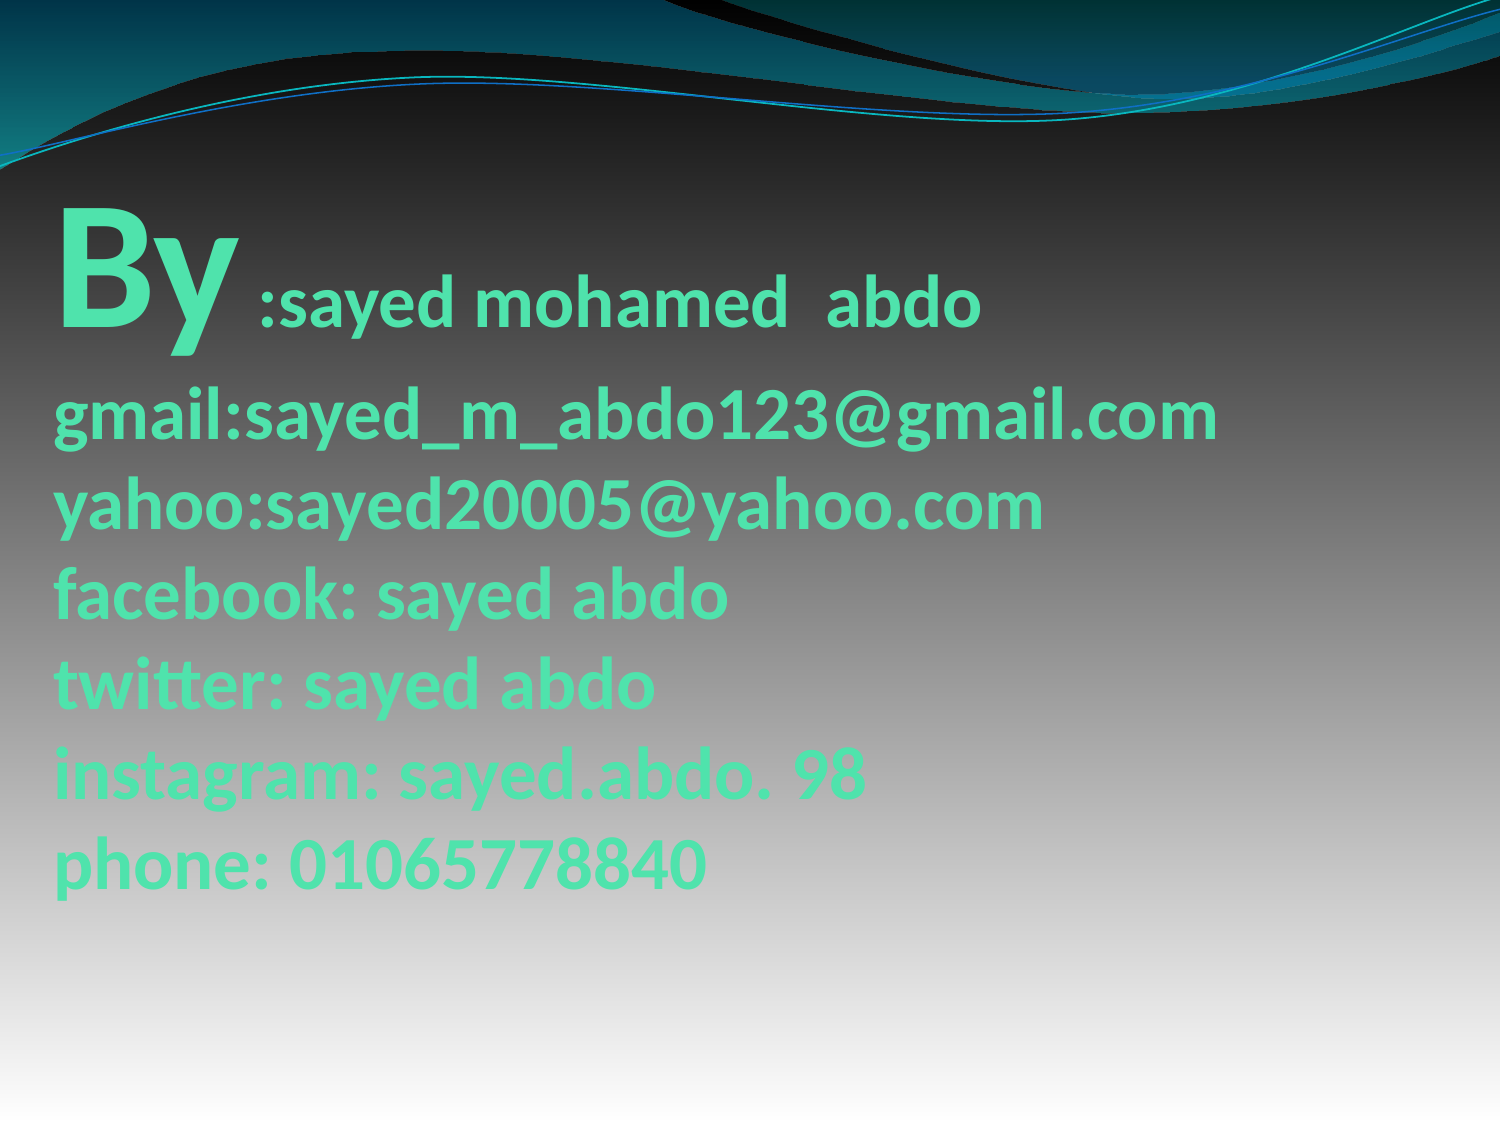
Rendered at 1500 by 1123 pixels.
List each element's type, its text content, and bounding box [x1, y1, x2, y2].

title By :sayed mohamed abdo gmail:sayed_m_abdo123@gmail.com yahoo:sayed20005@yahoo.com facebook: sayed abdo twitter: sayed abdo instagram: sayed.abdo. 98 phone: 01065778840 [53, 171, 1329, 950]
